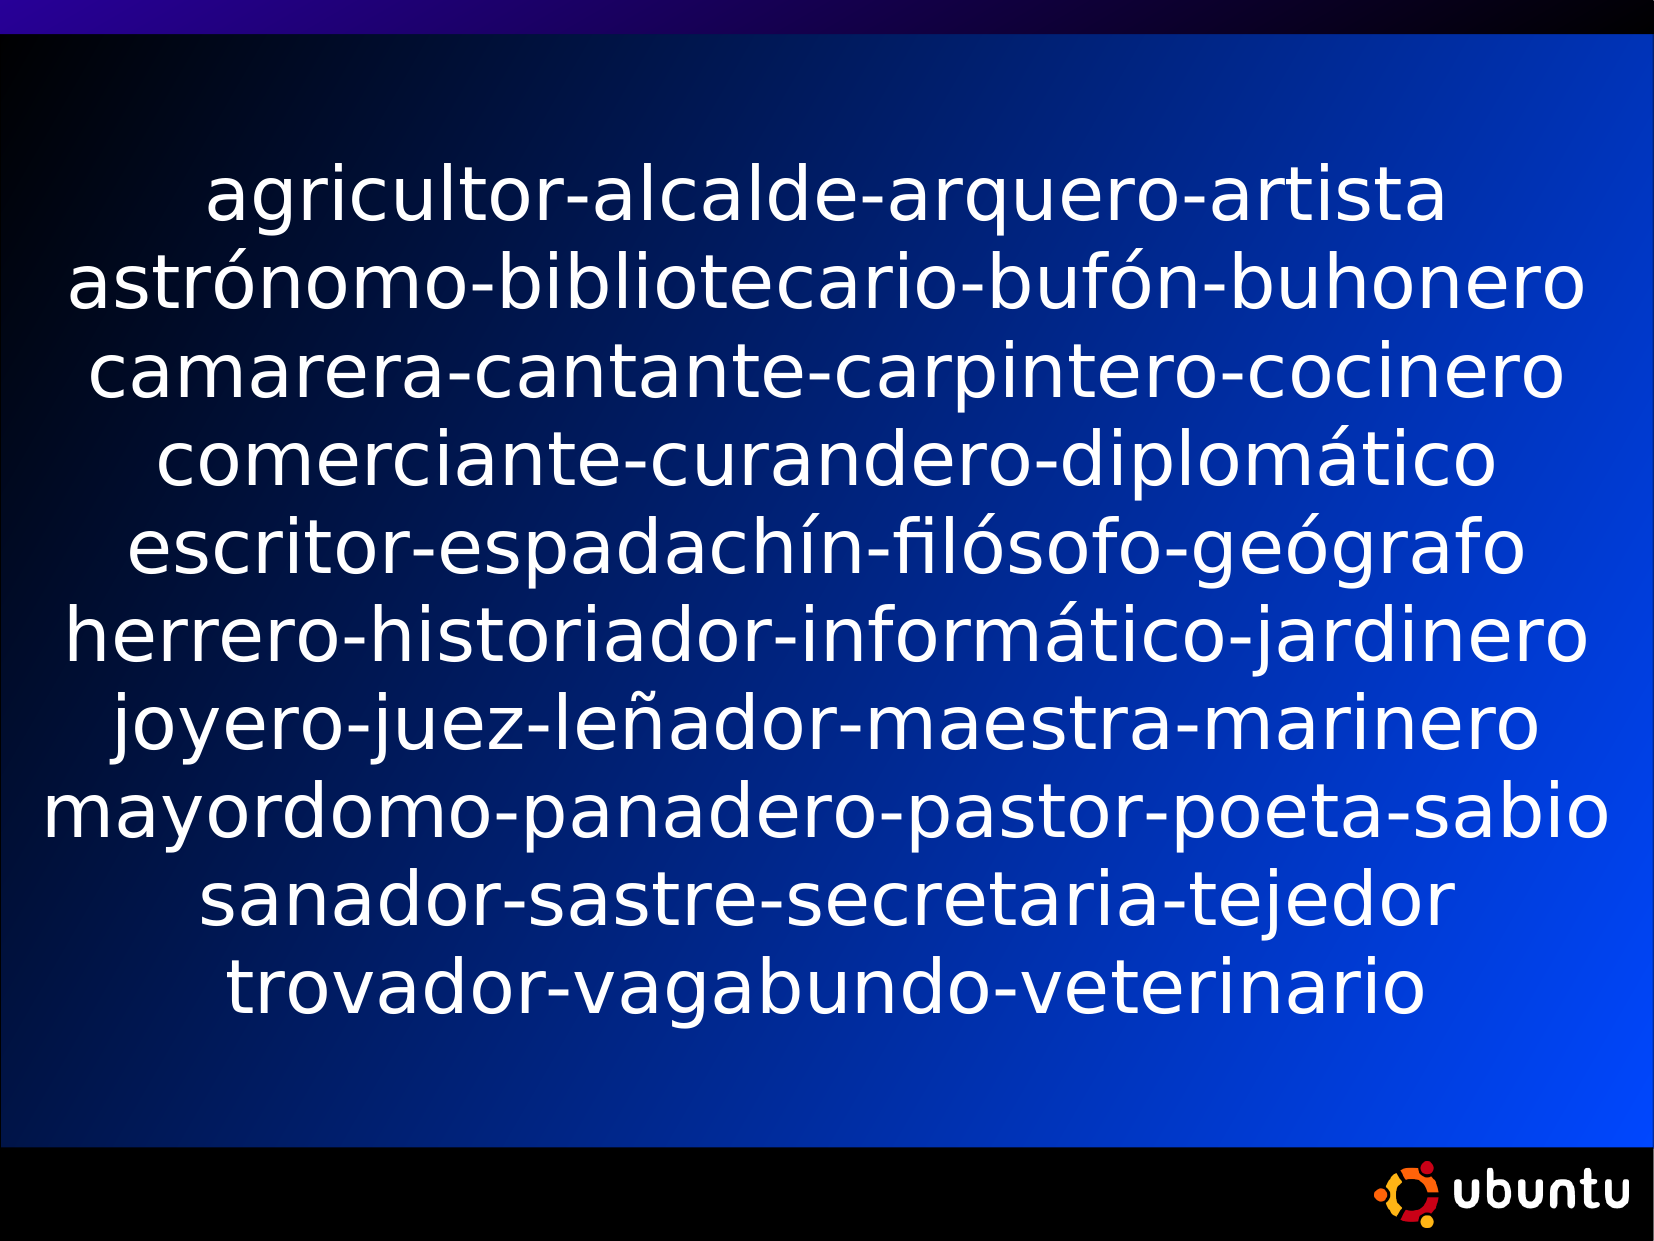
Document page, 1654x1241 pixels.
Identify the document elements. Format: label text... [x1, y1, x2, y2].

picture [1374, 1161, 1629, 1228]
text_box [0, 0, 1654, 1241]
text_box agricultor-alcalde-arquero-artista astrónomo-bibliotecario-bufón-buhonero camarera-cantante-carpintero-cocinero comerciante-curandero-diplomático escritor-espadachín-filósofo-geógrafo herrero-historiador-informático-jardinero joyero-juez-leñador-maestra-marinero mayordomo-panadero-pastor-poeta-sabio sanador-sastre-secretaria-tejedor trovador-vagabundo-veterinario [41, 150, 1614, 1031]
